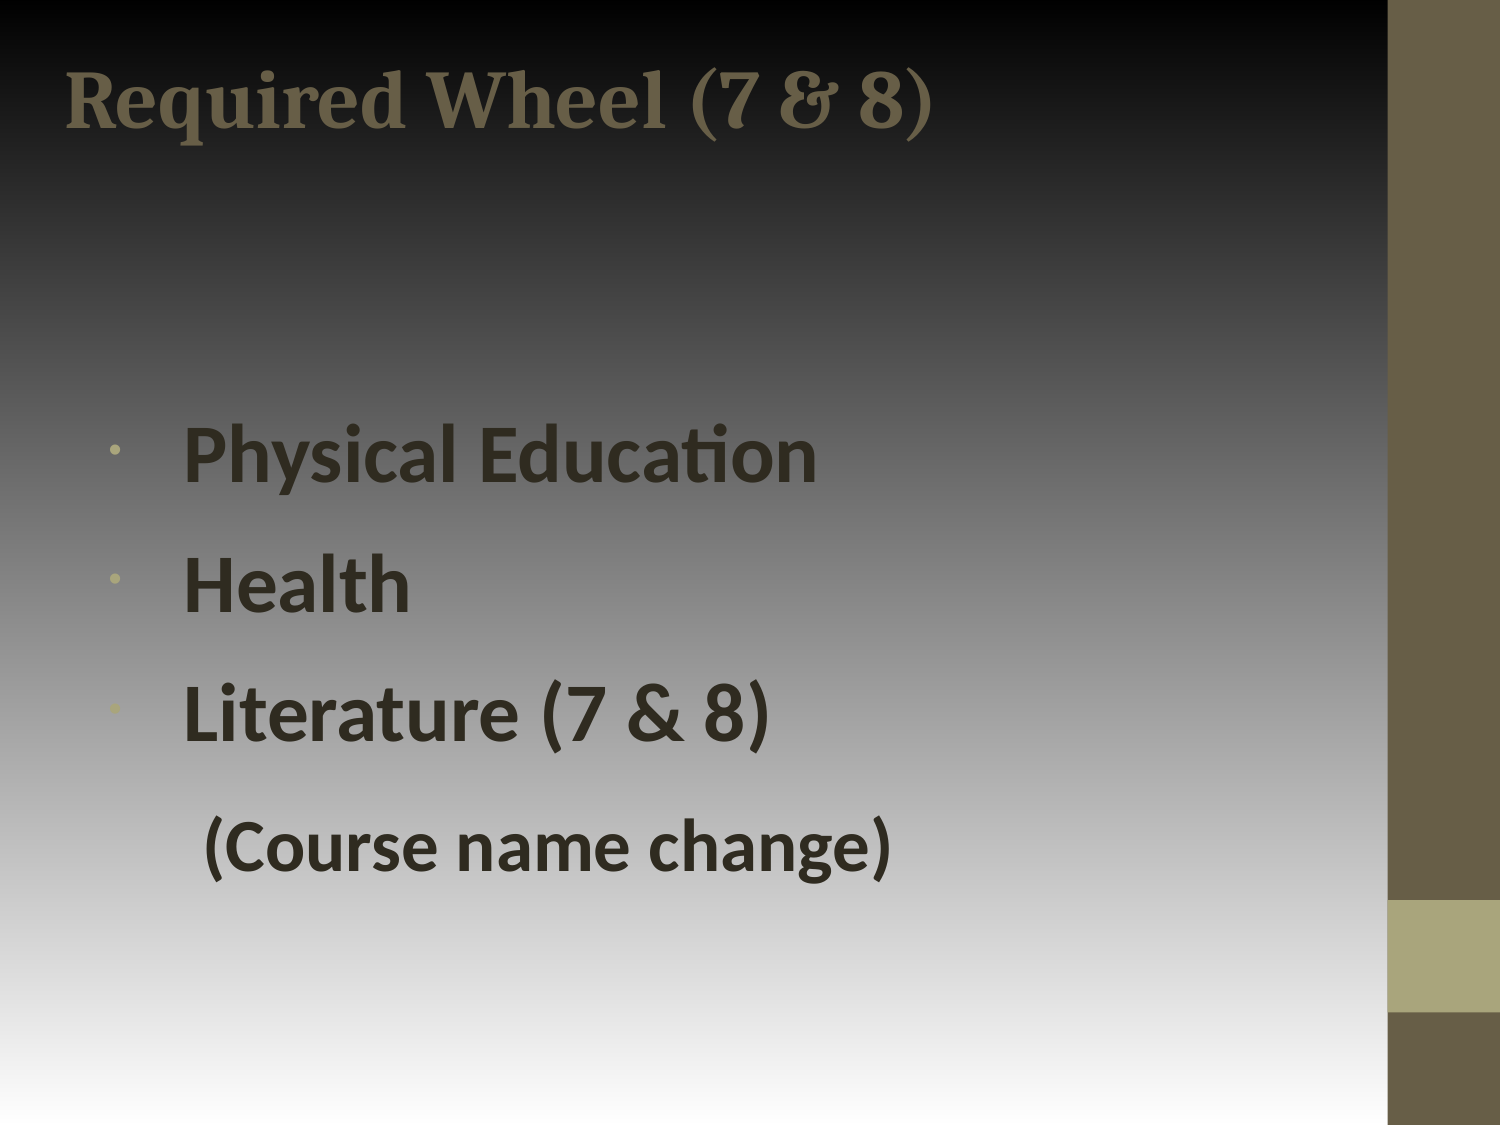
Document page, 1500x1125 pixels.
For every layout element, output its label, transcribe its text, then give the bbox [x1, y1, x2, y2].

list Physical Education Health Literature (7 & 8) (Course name change) [75, 262, 1325, 1050]
title Required Wheel (7 & 8) [49, 37, 1450, 188]
